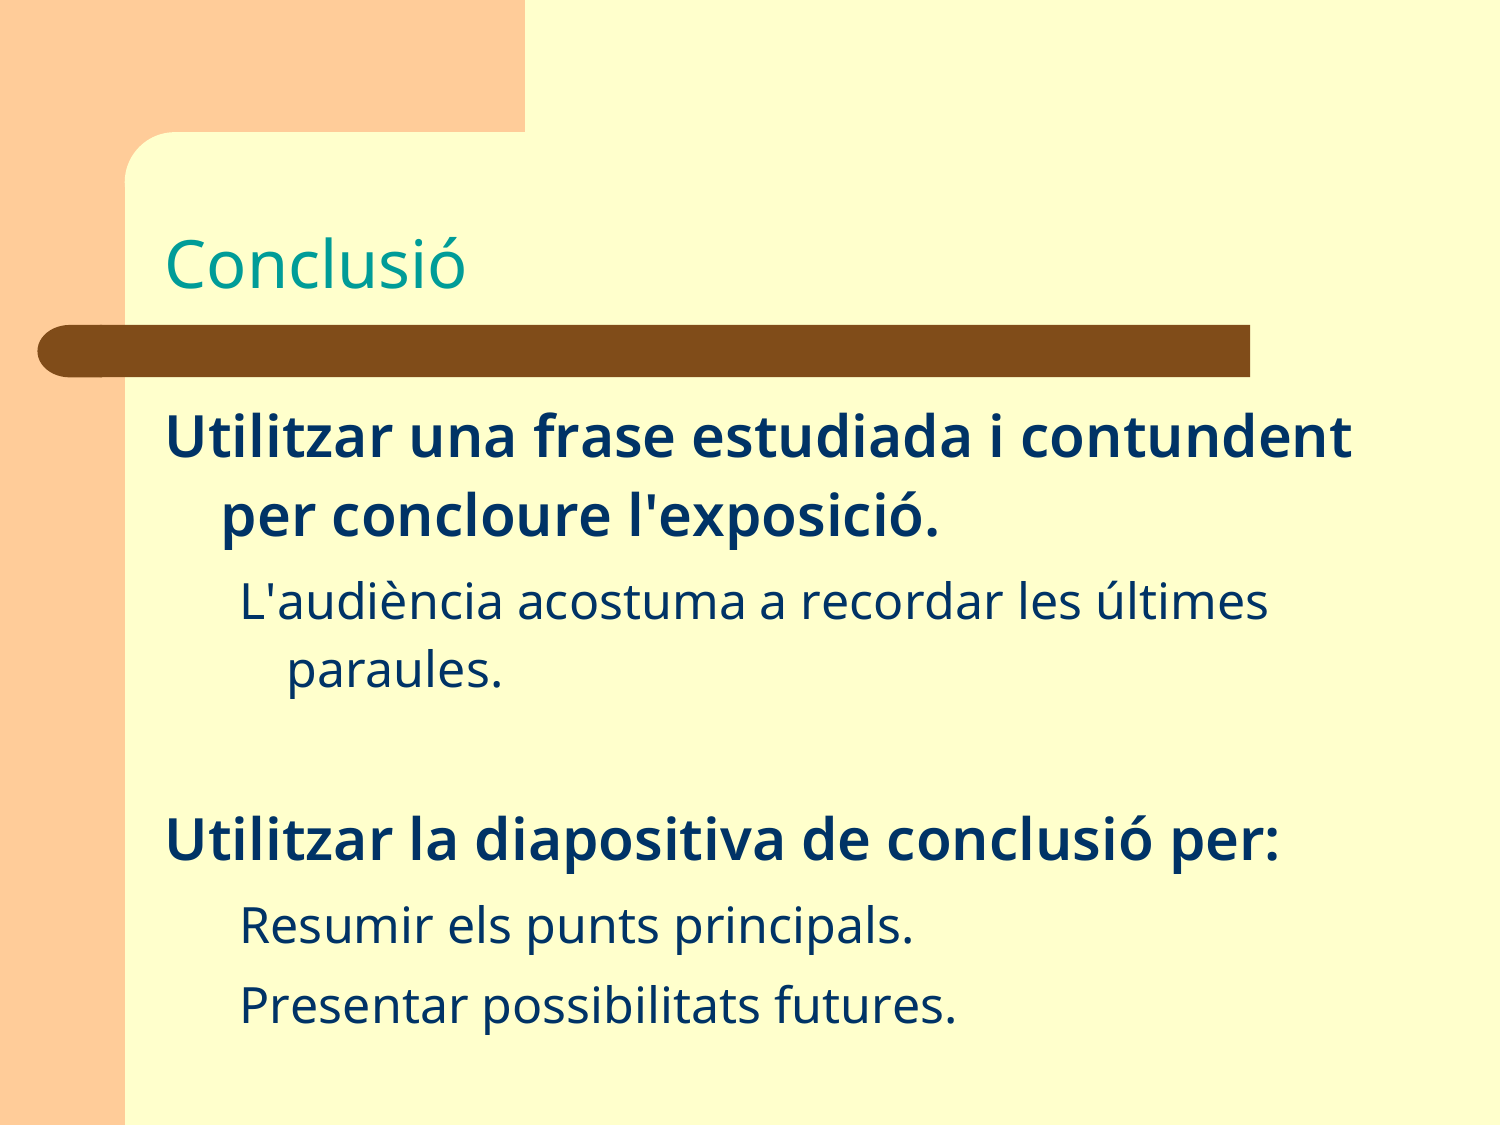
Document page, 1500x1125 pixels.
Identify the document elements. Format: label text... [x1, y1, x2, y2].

title Conclusió [149, 124, 1463, 313]
list Utilitzar una frase estudiada i contundent per concloure l'exposició. L'audiència acostuma a recordar les últimes paraules. Utilitzar la diapositiva de conclusió per: Resumir els punts principals. Presentar possibilitats futures. [149, 387, 1463, 1125]
